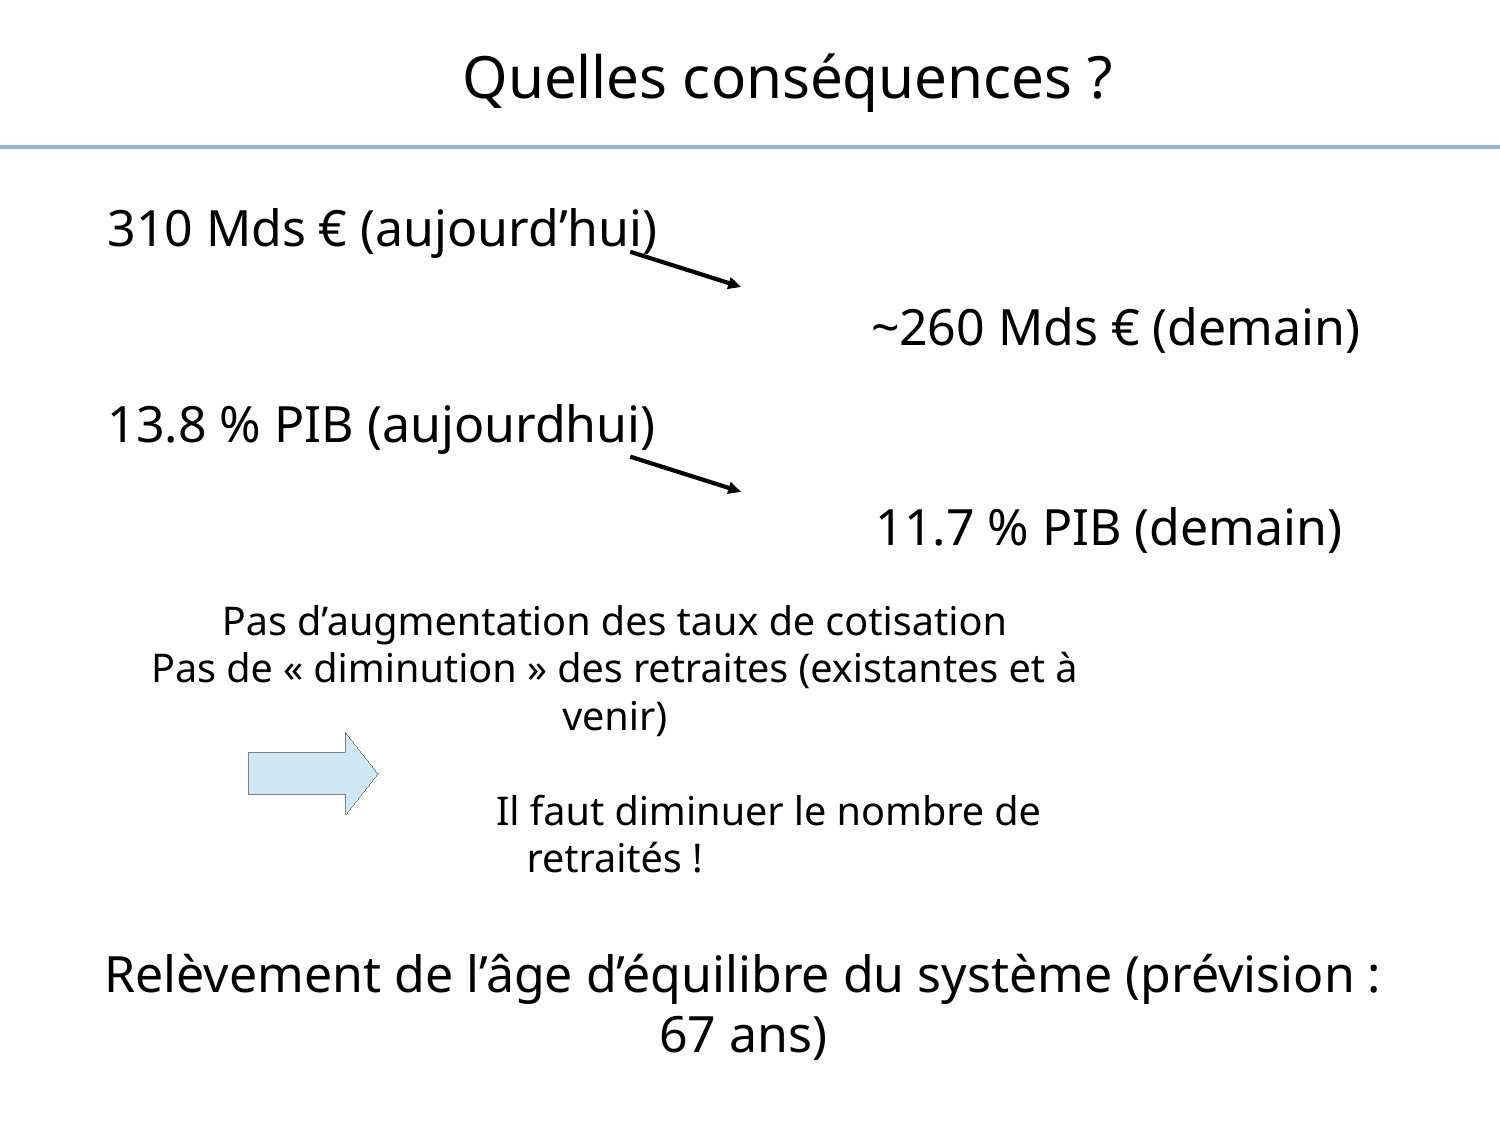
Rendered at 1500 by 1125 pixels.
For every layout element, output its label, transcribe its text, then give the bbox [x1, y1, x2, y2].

text_box [248, 732, 379, 815]
text_box 310 Mds € (aujourd’hui) [0, 188, 1052, 264]
text_box ~260 Mds € (demain) [800, 288, 1432, 364]
text_box Quelles conséquences ? [172, 32, 1403, 118]
text_box 11.7 % PIB (demain) [793, 488, 1425, 564]
text_box Pas d’augmentation des taux de cotisation Pas de « diminution » des retraites (existantes et à venir) Il faut diminuer le nombre de retraités ! [122, 588, 1108, 888]
text_box 13.8 % PIB (aujourdhui) [0, 384, 823, 461]
text_box Relèvement de l’âge d’équilibre du système (prévision : 67 ans) [74, 935, 1412, 1071]
